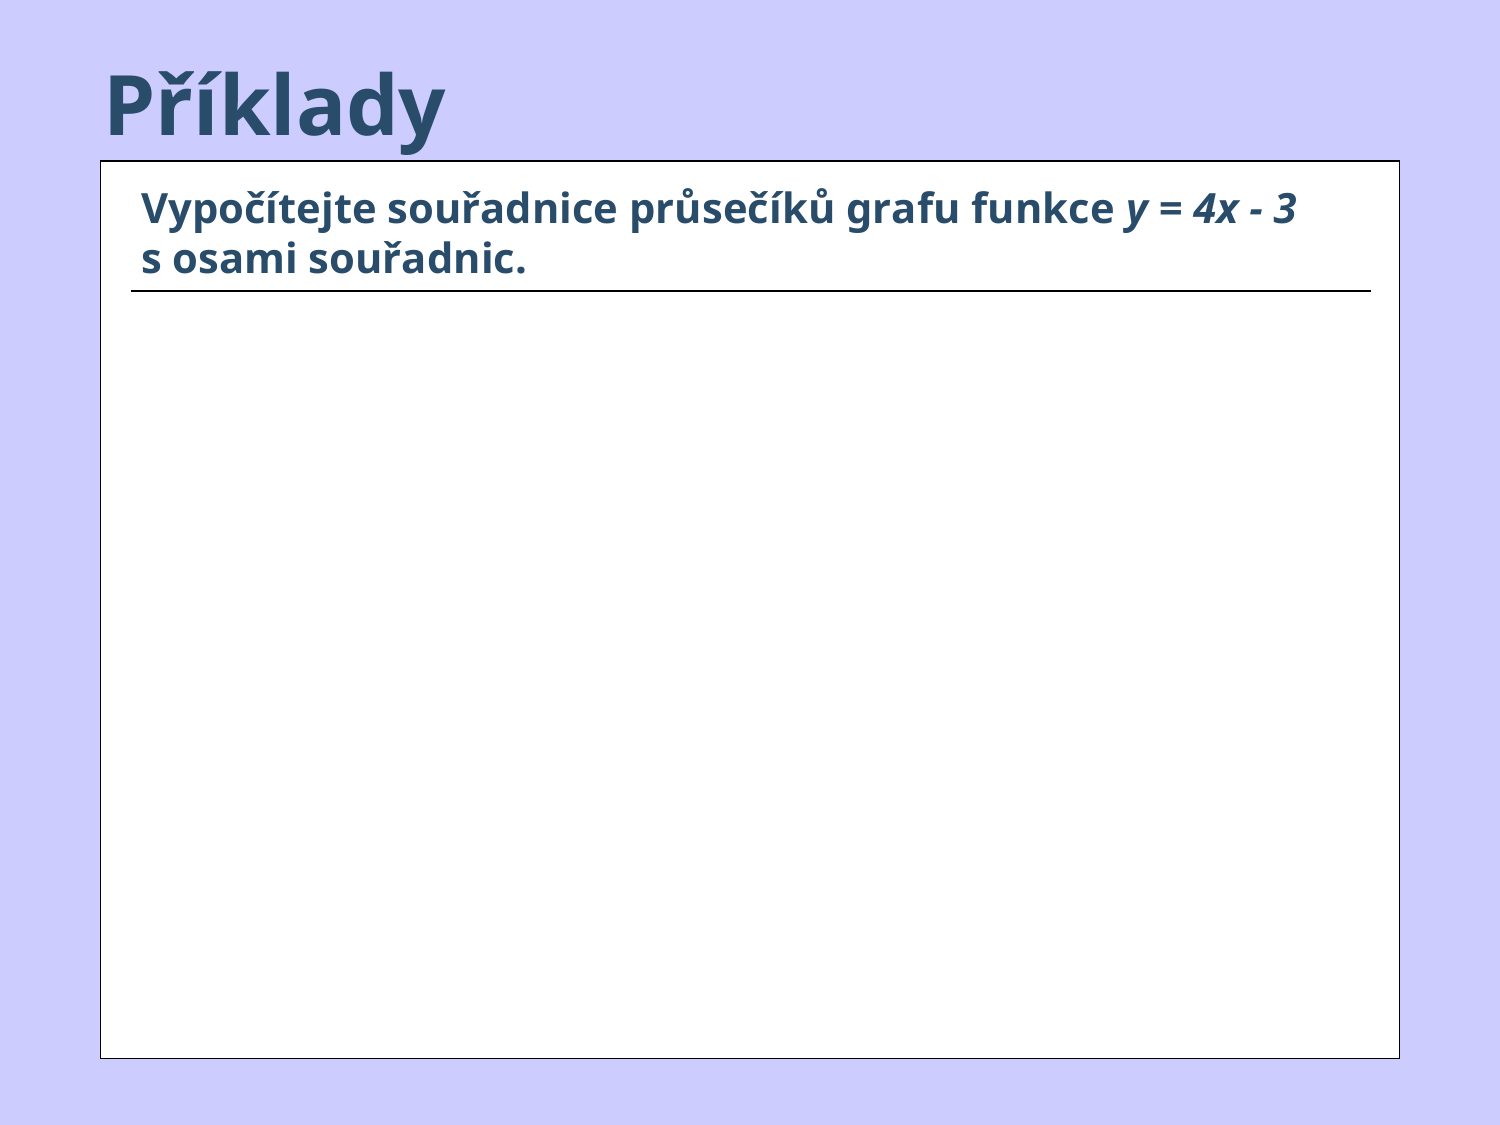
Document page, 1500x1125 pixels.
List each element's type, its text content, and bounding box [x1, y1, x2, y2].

text_box Vypočítejte souřadnice průsečíků grafu funkce y = 4x - 3 s osami souřadnic. [126, 184, 1367, 279]
text_box [100, 190, 1400, 1059]
title Příklady [88, 39, 1414, 190]
